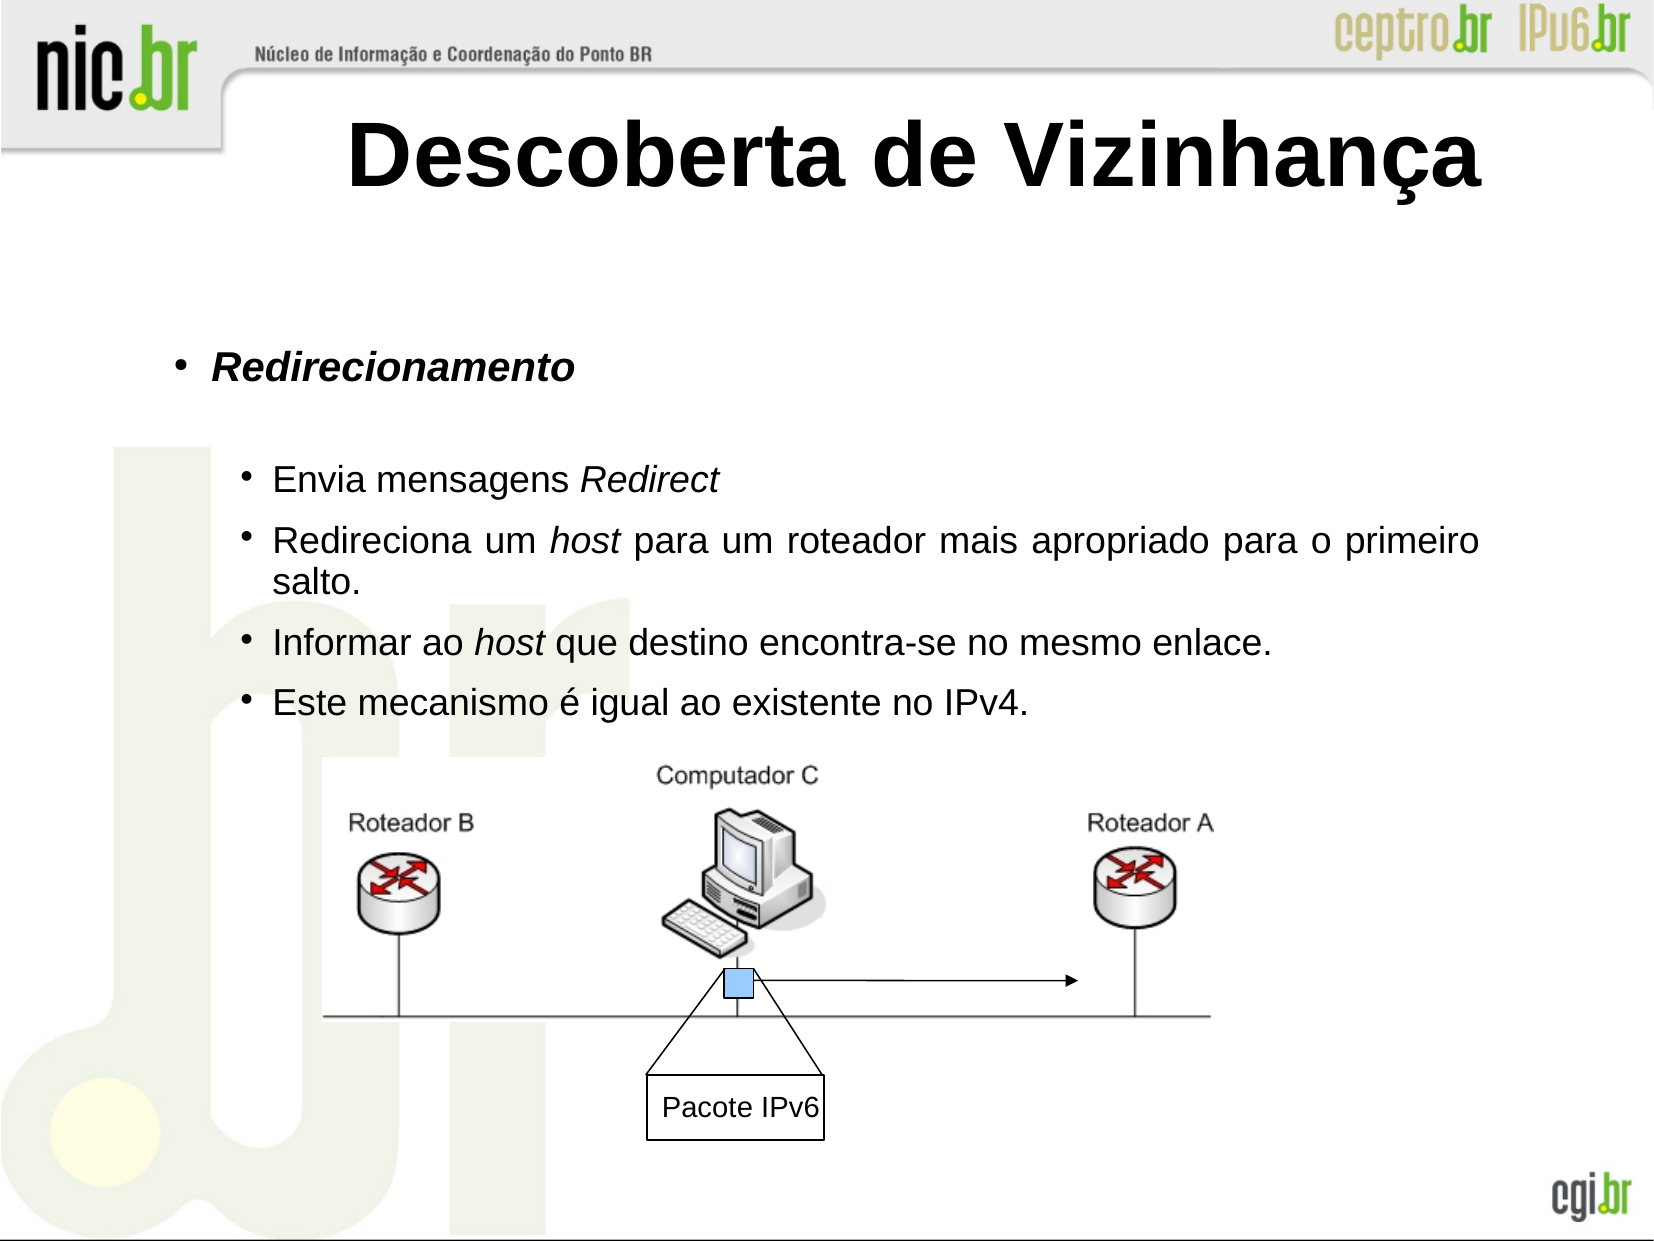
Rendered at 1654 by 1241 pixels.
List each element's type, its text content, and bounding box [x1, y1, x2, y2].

text_box [723, 968, 754, 998]
picture [0, 0, 1654, 1241]
text_box Descoberta de Vizinhança [177, 97, 1654, 215]
text_box Redirecionamento Envia mensagens Redirect Redireciona um host para um roteador mais apropriado para o primeiro salto. Informar ao host que destino encontra-se no mesmo enlace. Este mecanismo é igual ao existente no IPv4. [158, 336, 1495, 975]
text_box Pacote IPv6 [647, 1074, 825, 1140]
